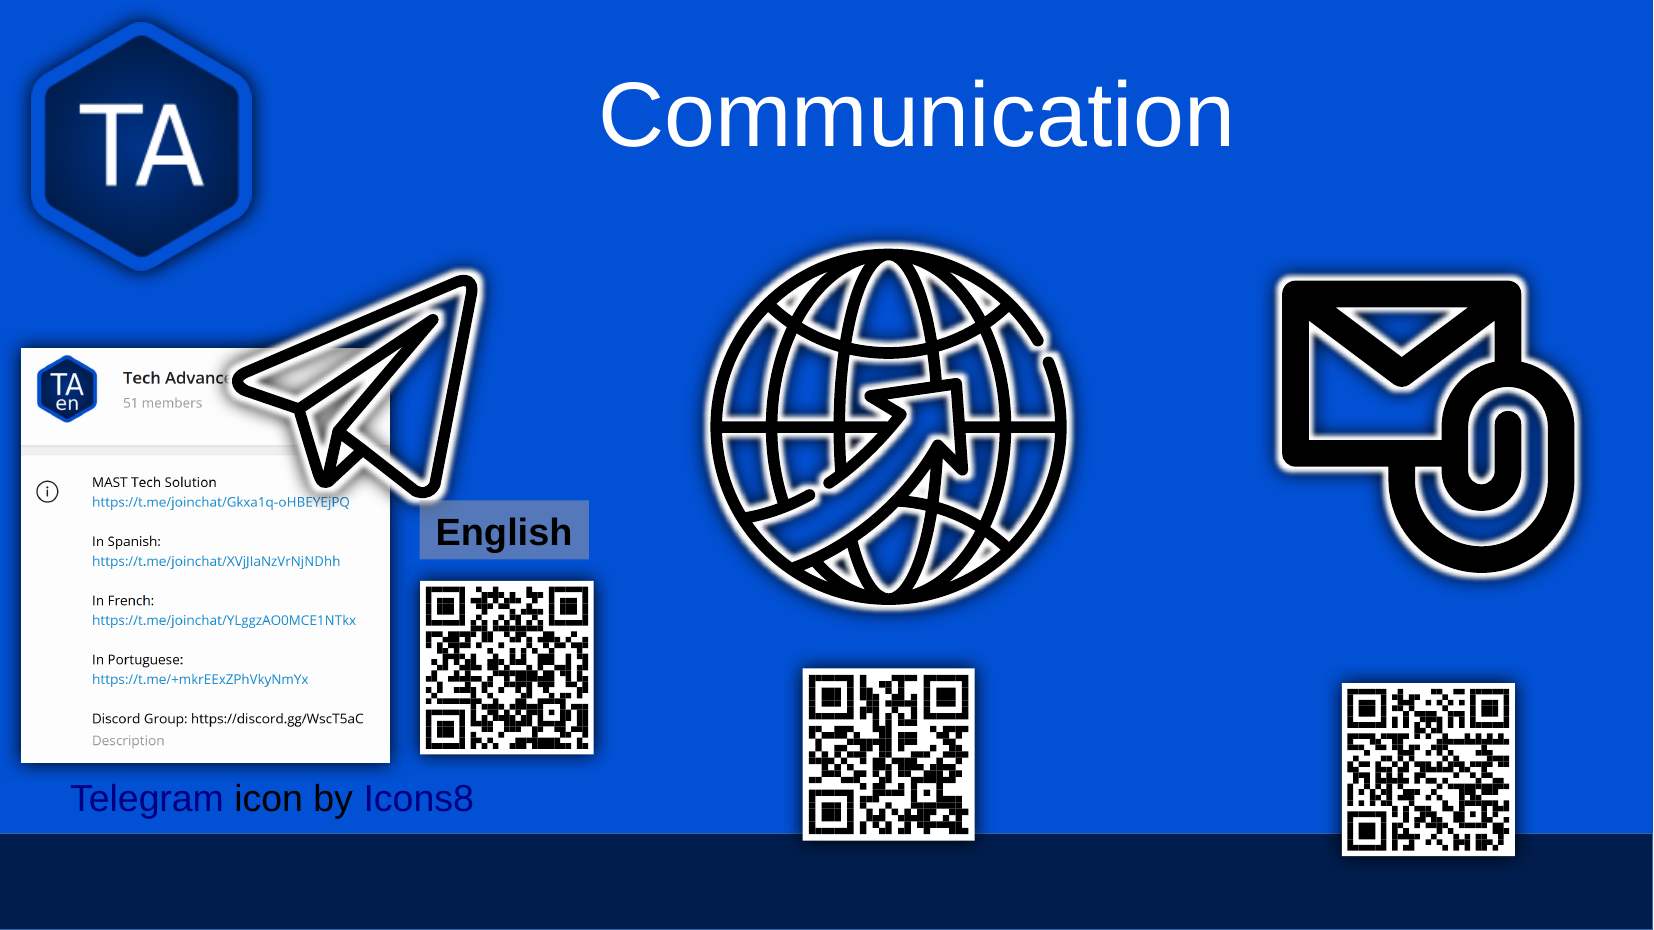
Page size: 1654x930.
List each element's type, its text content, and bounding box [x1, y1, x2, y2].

picture [710, 248, 1067, 606]
title Communication [263, 37, 1571, 193]
picture [799, 665, 978, 844]
picture [21, 22, 496, 763]
picture [417, 578, 597, 758]
text_box Telegram icon by Icons8 [55, 769, 496, 830]
text_box English [419, 500, 589, 560]
picture [1282, 280, 1575, 573]
picture [1339, 680, 1518, 859]
